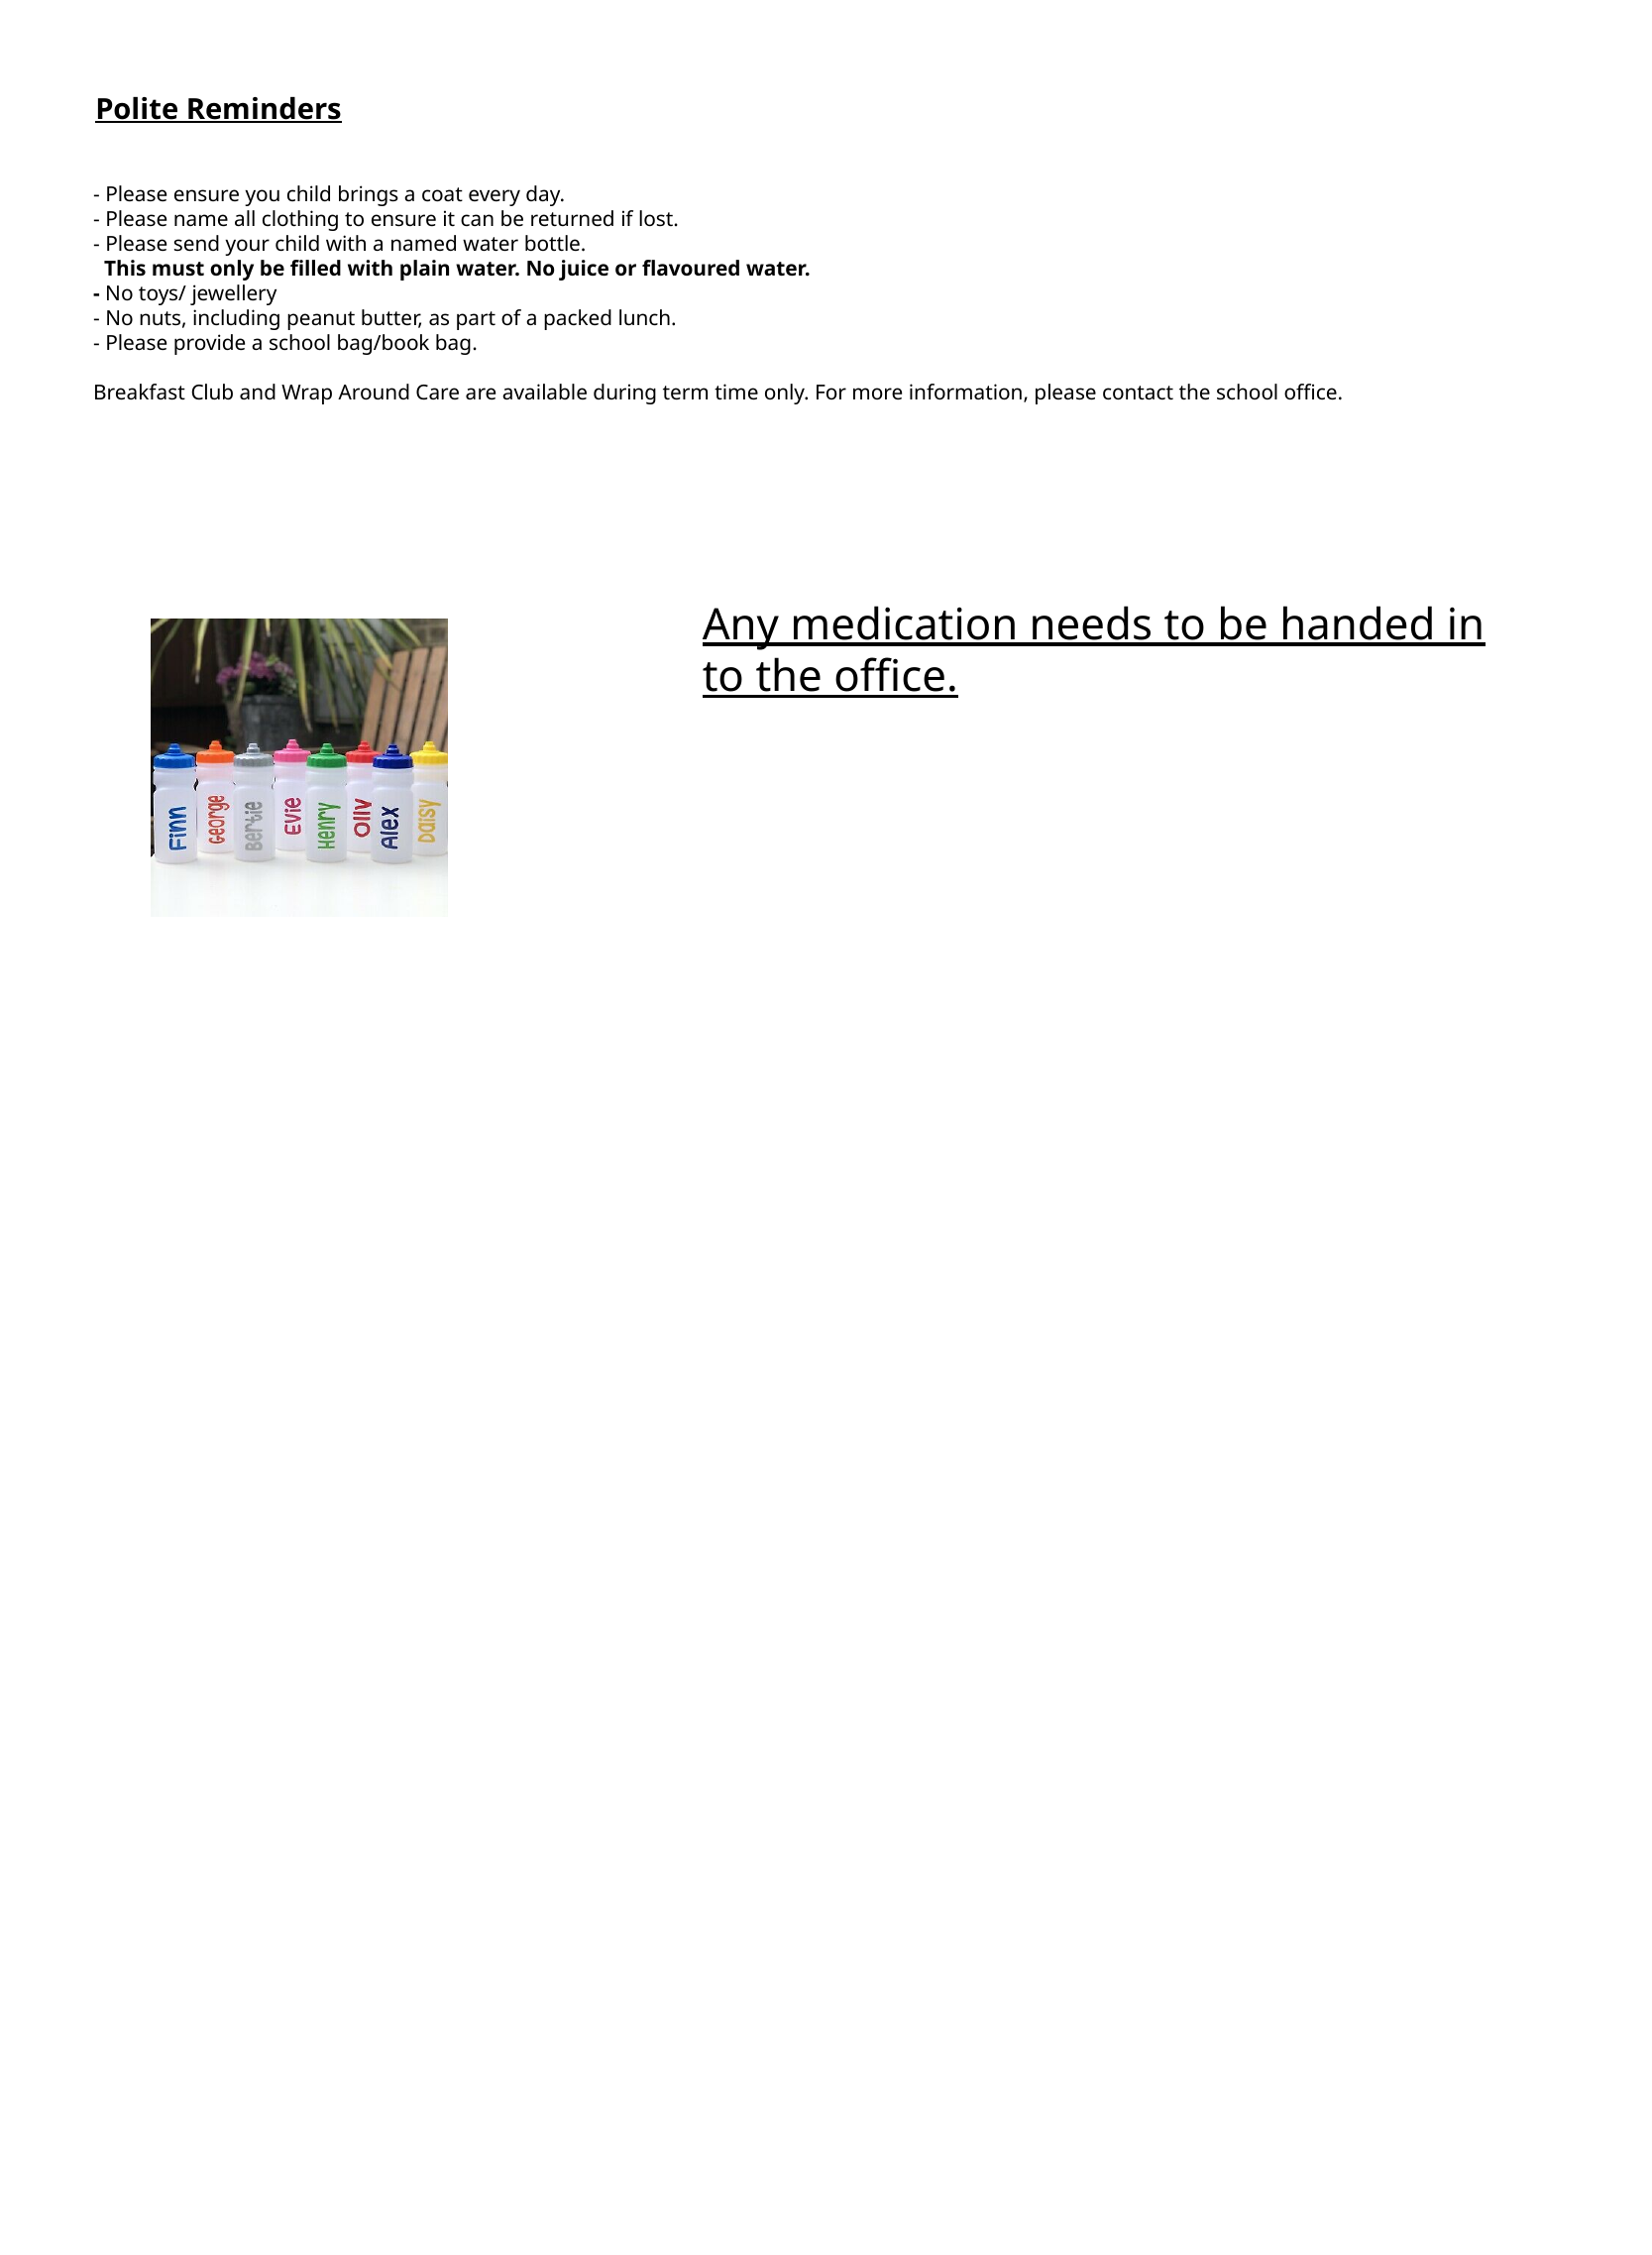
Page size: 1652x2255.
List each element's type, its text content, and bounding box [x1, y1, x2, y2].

picture [151, 619, 448, 917]
text_box - Please ensure you child brings a coat every day. - Please name all clothing to ensure it can be returned if lost. - Please send your child with a named water bottle. This must only be filled with plain water. No juice or flavoured water. - No toys/ jewellery - No nuts, including peanut butter, as part of a packed lunch. - Please provide a school bag/book bag. Breakfast Club and Wrap Around Care are available during term time only. For more information, please contact the school office. [78, 172, 1491, 414]
text_box Polite Reminders [80, 82, 539, 133]
text_box Any medication needs to be handed in to the office. [687, 588, 1534, 709]
